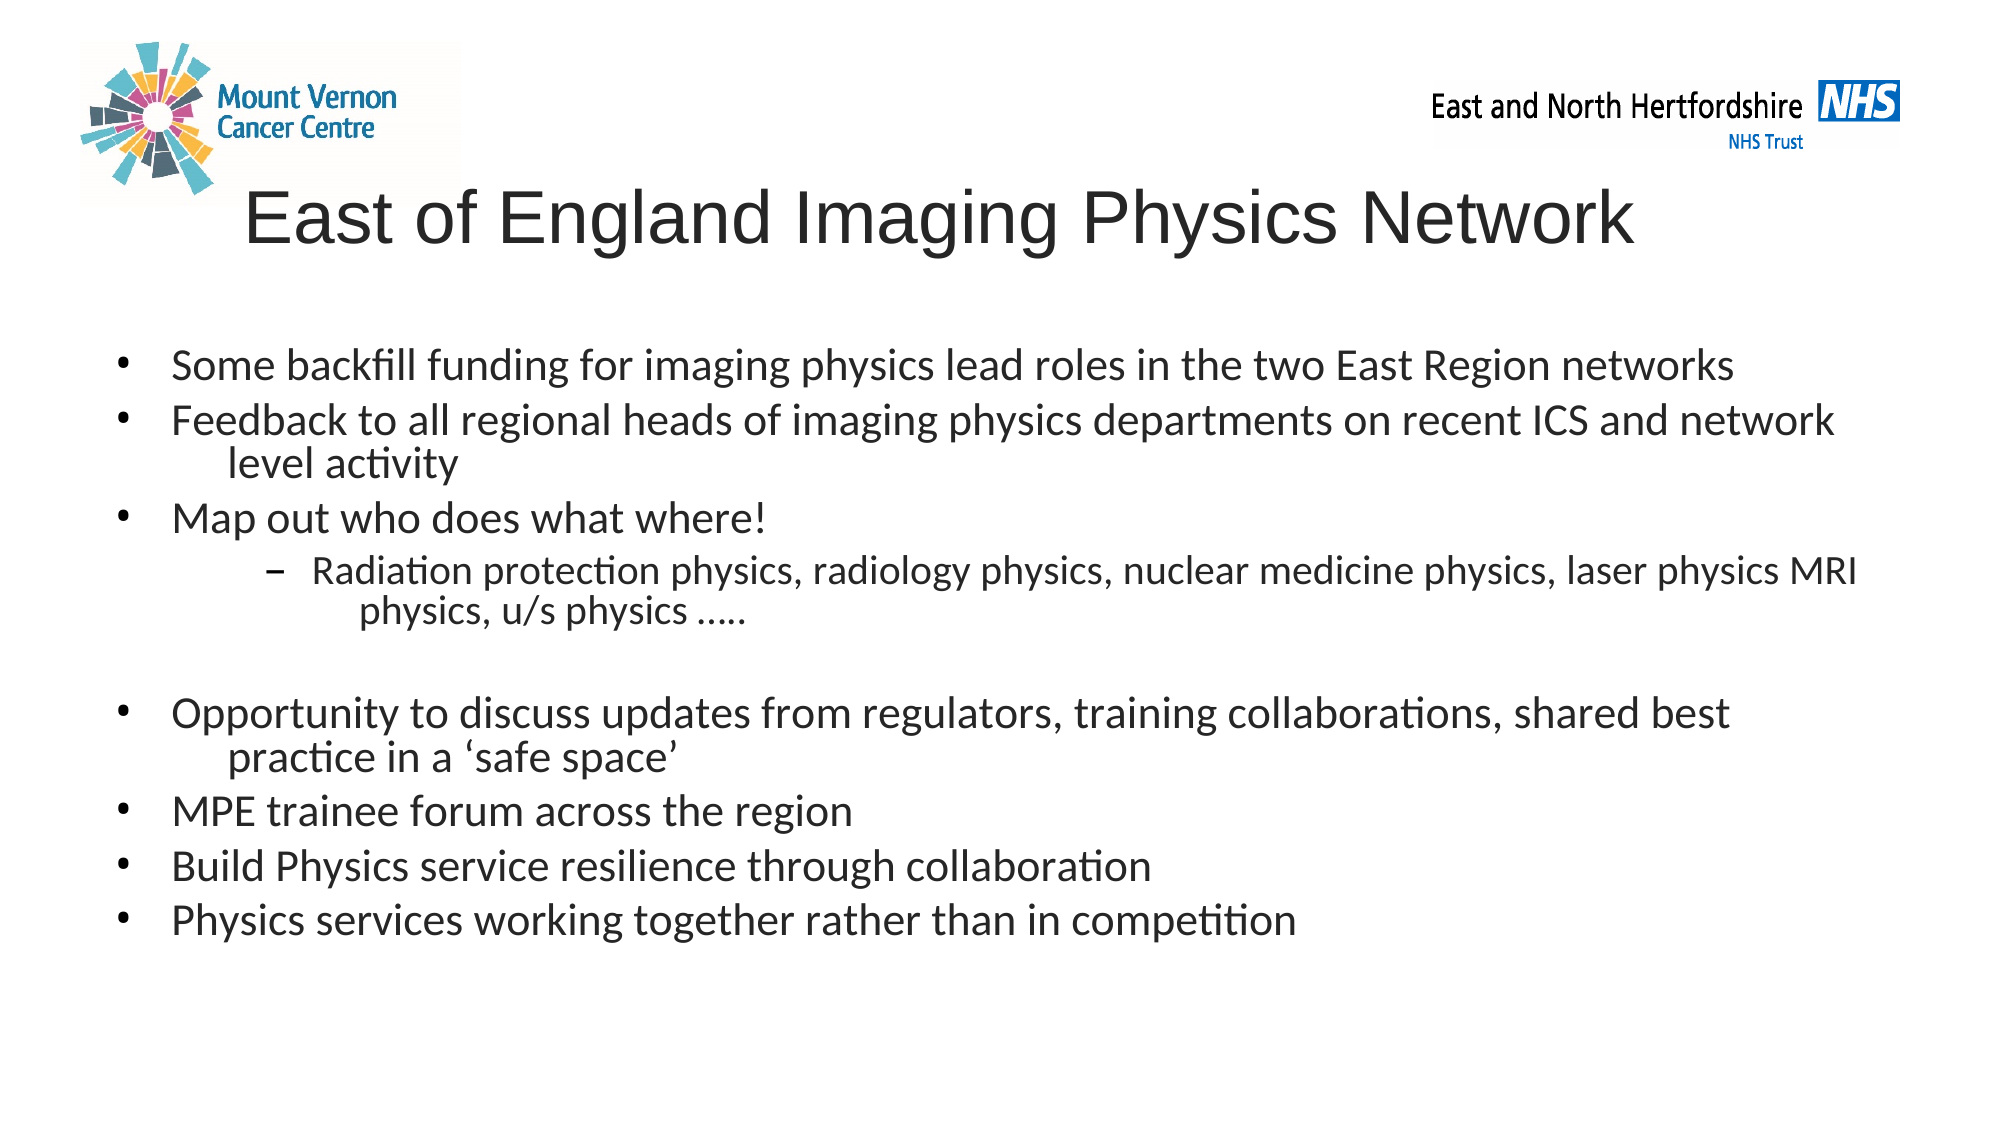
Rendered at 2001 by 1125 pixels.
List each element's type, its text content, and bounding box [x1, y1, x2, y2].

list Some backfill funding for imaging physics lead roles in the two East Region networks Feedback to all regional heads of imaging physics departments on recent ICS and network level activity Map out who does what where! Radiation protection physics, radiology physics, nuclear medicine physics, laser physics MRI physics, u/s physics ….. Opportunity to discuss updates from regulators, training collaborations, shared best practice in a ‘safe space’ MPE trainee forum across the region Build Physics service resilience through collaboration Physics services working together rather than in competition [99, 338, 1900, 1005]
title East of England Imaging Physics Network [111, 105, 1770, 323]
